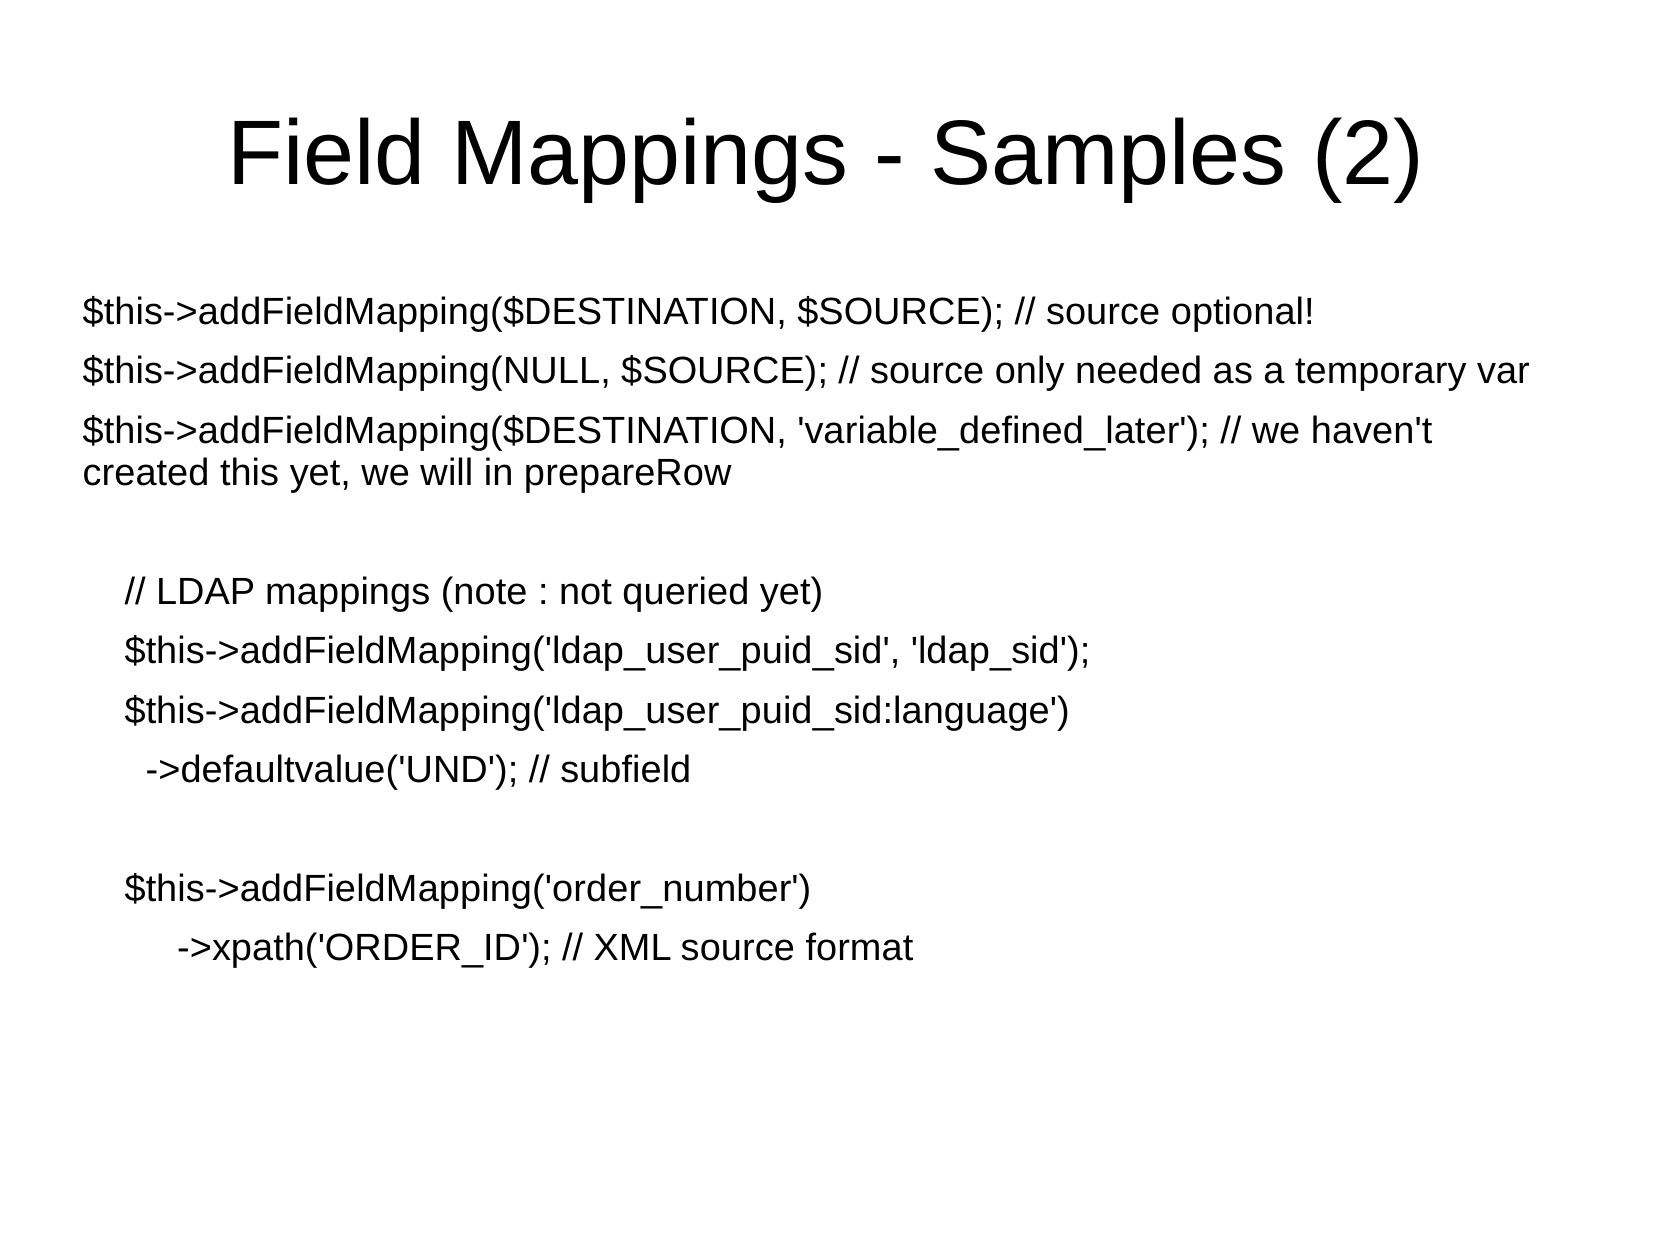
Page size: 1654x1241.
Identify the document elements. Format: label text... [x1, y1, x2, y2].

title Field Mappings - Samples (2) [82, 49, 1571, 257]
list $this->addFieldMapping($DESTINATION, $SOURCE); // source optional! $this->addFieldMapping(NULL, $SOURCE); // source only needed as a temporary var $this->addFieldMapping($DESTINATION, 'variable_defined_later'); // we haven't created this yet, we will in prepareRow // LDAP mappings (note : not queried yet) $this->addFieldMapping('ldap_user_puid_sid', 'ldap_sid'); $this->addFieldMapping('ldap_user_puid_sid:language') ->defaultvalue('UND'); // subfield $this->addFieldMapping('order_number') ->xpath('ORDER_ID'); // XML source format [82, 290, 1538, 1010]
